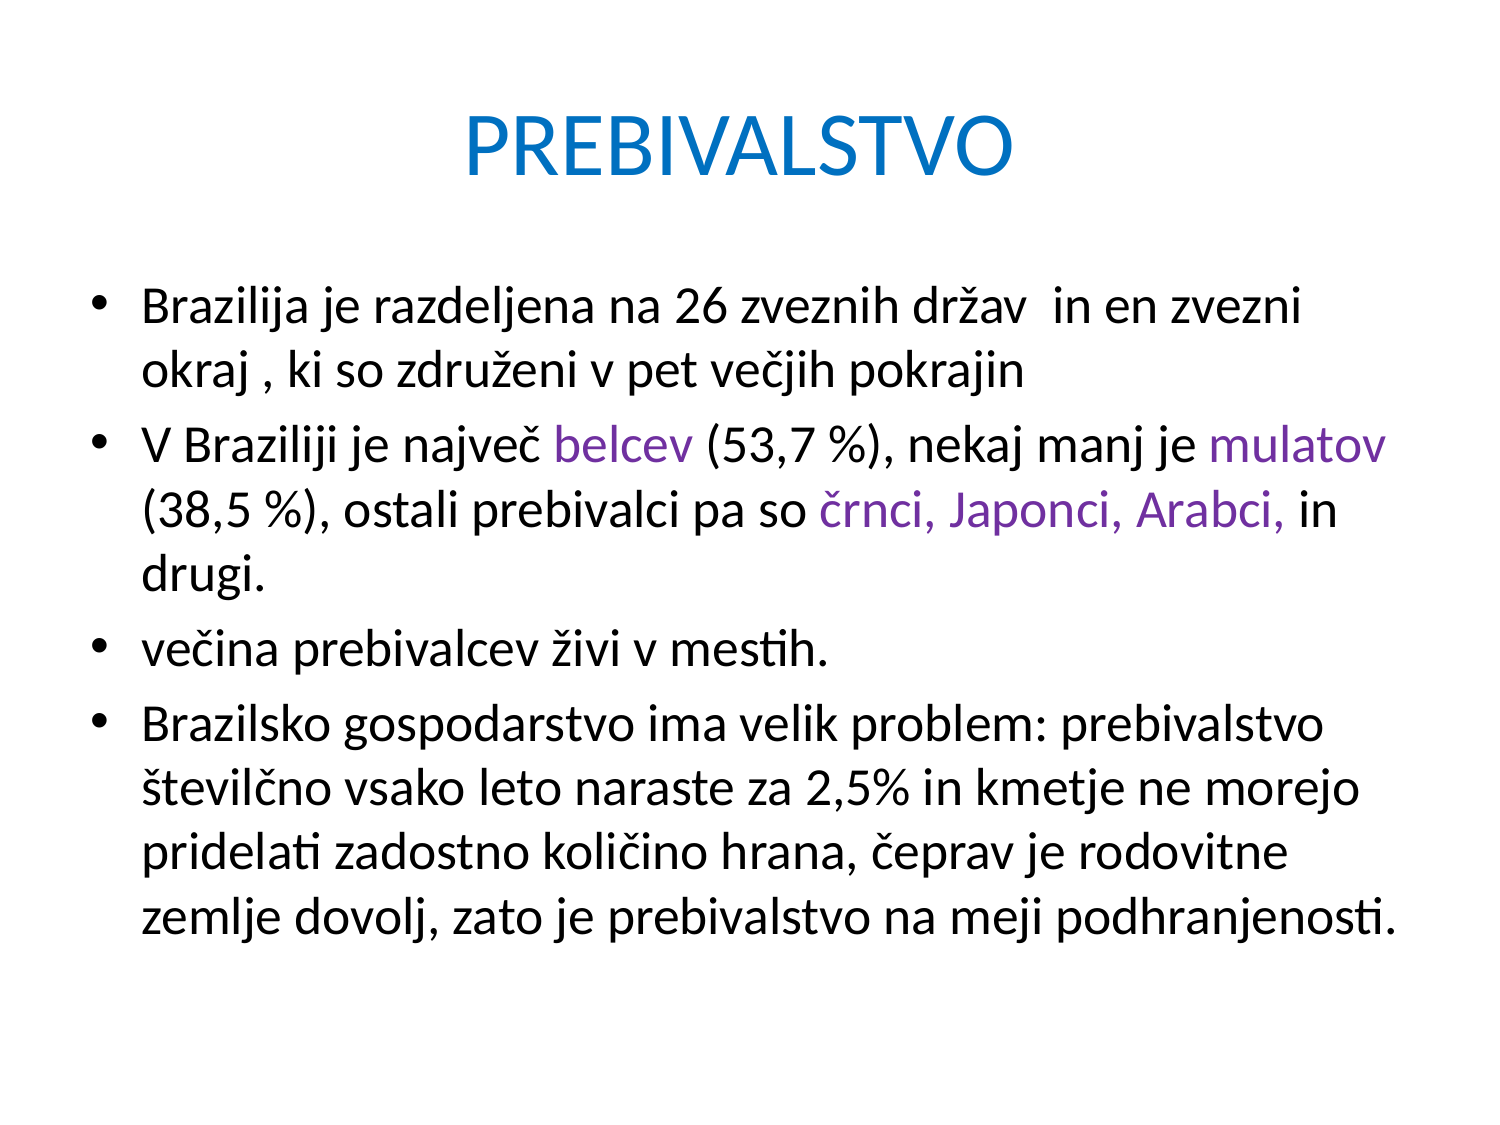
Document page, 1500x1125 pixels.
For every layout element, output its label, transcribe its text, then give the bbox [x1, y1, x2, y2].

title PREBIVALSTVO [75, 45, 1425, 233]
list Brazilija je razdeljena na 26 zveznih držav in en zvezni okraj , ki so združeni v pet večjih pokrajin V Braziliji je največ belcev (53,7 %), nekaj manj je mulatov (38,5 %), ostali prebivalci pa so črnci, Japonci, Arabci, in drugi. večina prebivalcev živi v mestih. Brazilsko gospodarstvo ima velik problem: prebivalstvo številčno vsako leto naraste za 2,5% in kmetje ne morejo pridelati zadostno količino hrana, čeprav je rodovitne zemlje dovolj, zato je prebivalstvo na meji podhranjenosti. [75, 262, 1425, 1005]
